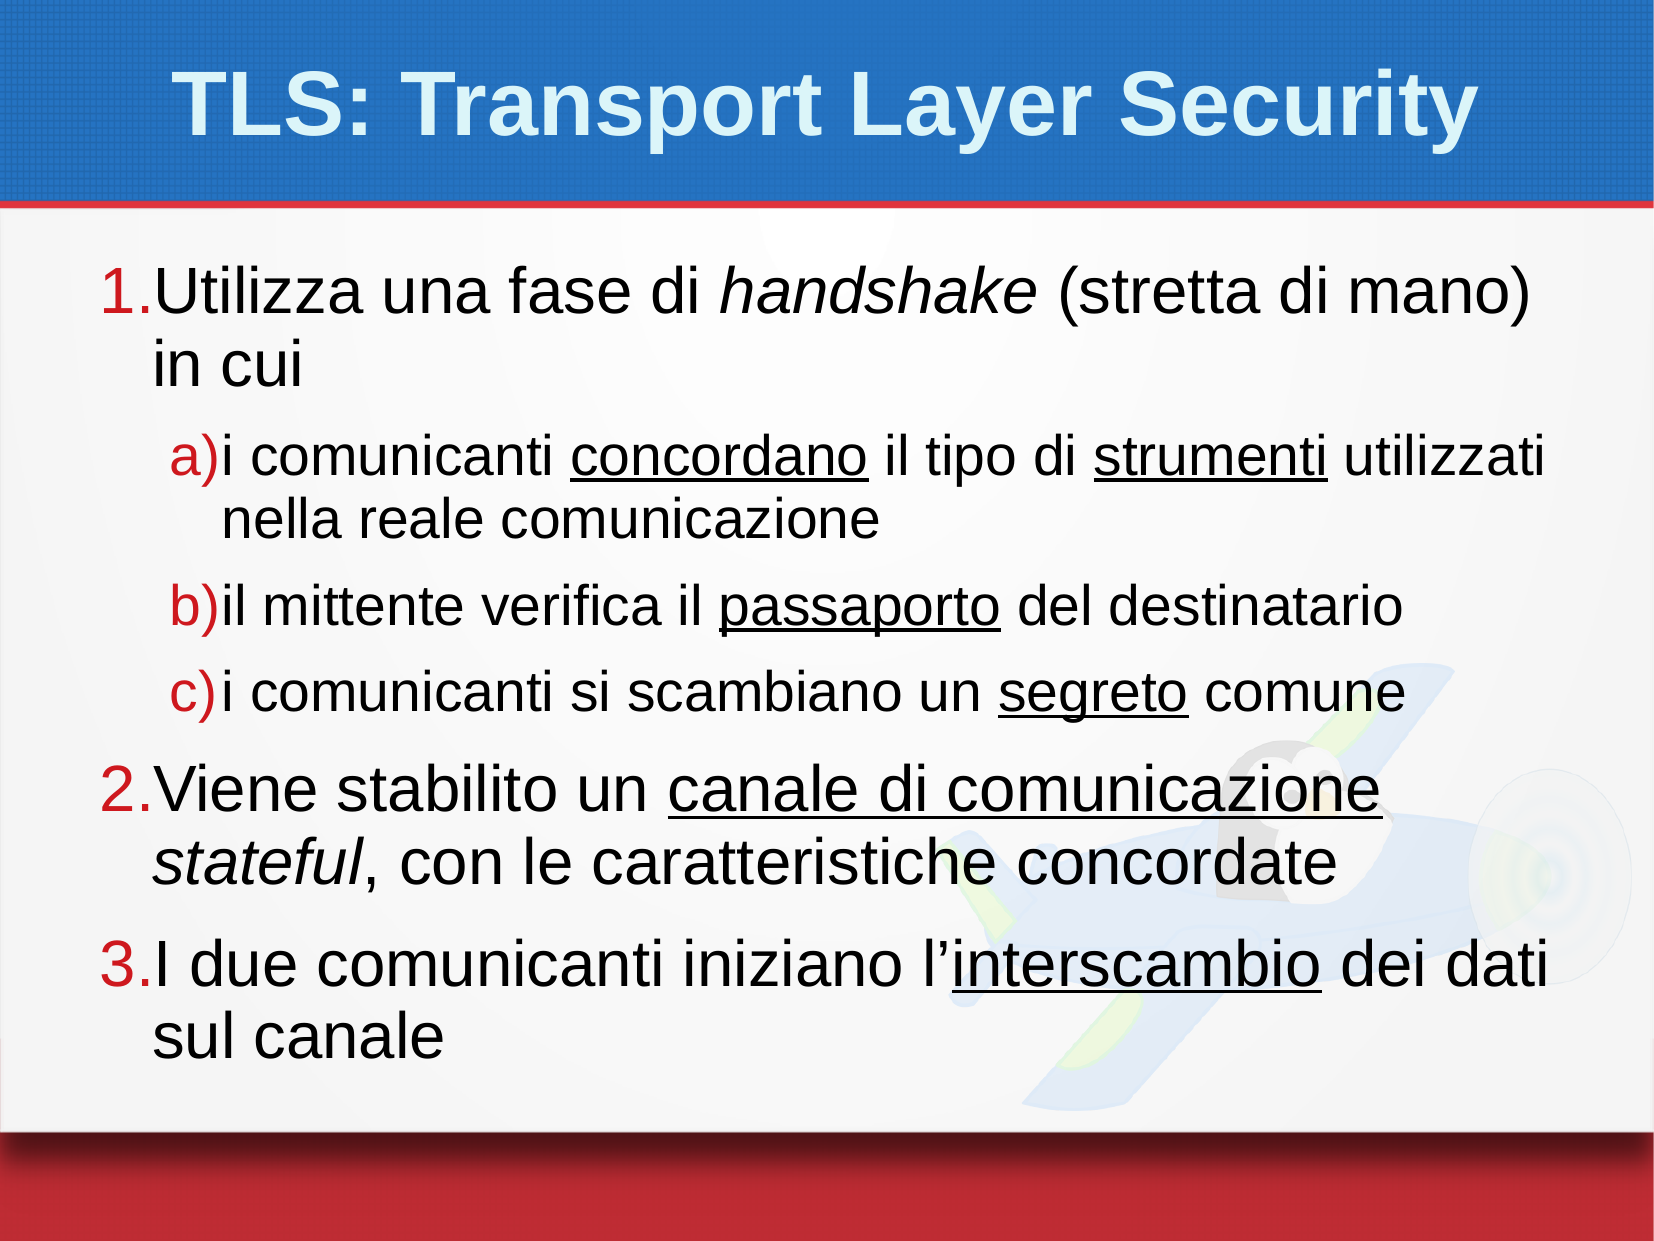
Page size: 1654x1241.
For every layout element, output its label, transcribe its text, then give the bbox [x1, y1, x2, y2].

picture [0, 0, 1654, 1241]
title TLS: Transport Layer Security [82, 20, 1571, 186]
list Utilizza una fase di handshake (stretta di mano) in cui i comunicanti concordano il tipo di strumenti utilizzati nella reale comunicazione il mittente verifica il passaporto del destinatario i comunicanti si scambiano un segreto comune Viene stabilito un canale di comunicazione stateful, con le caratteristiche concordate I due comunicanti iniziano l’interscambio dei dati sul canale [82, 255, 1571, 1081]
